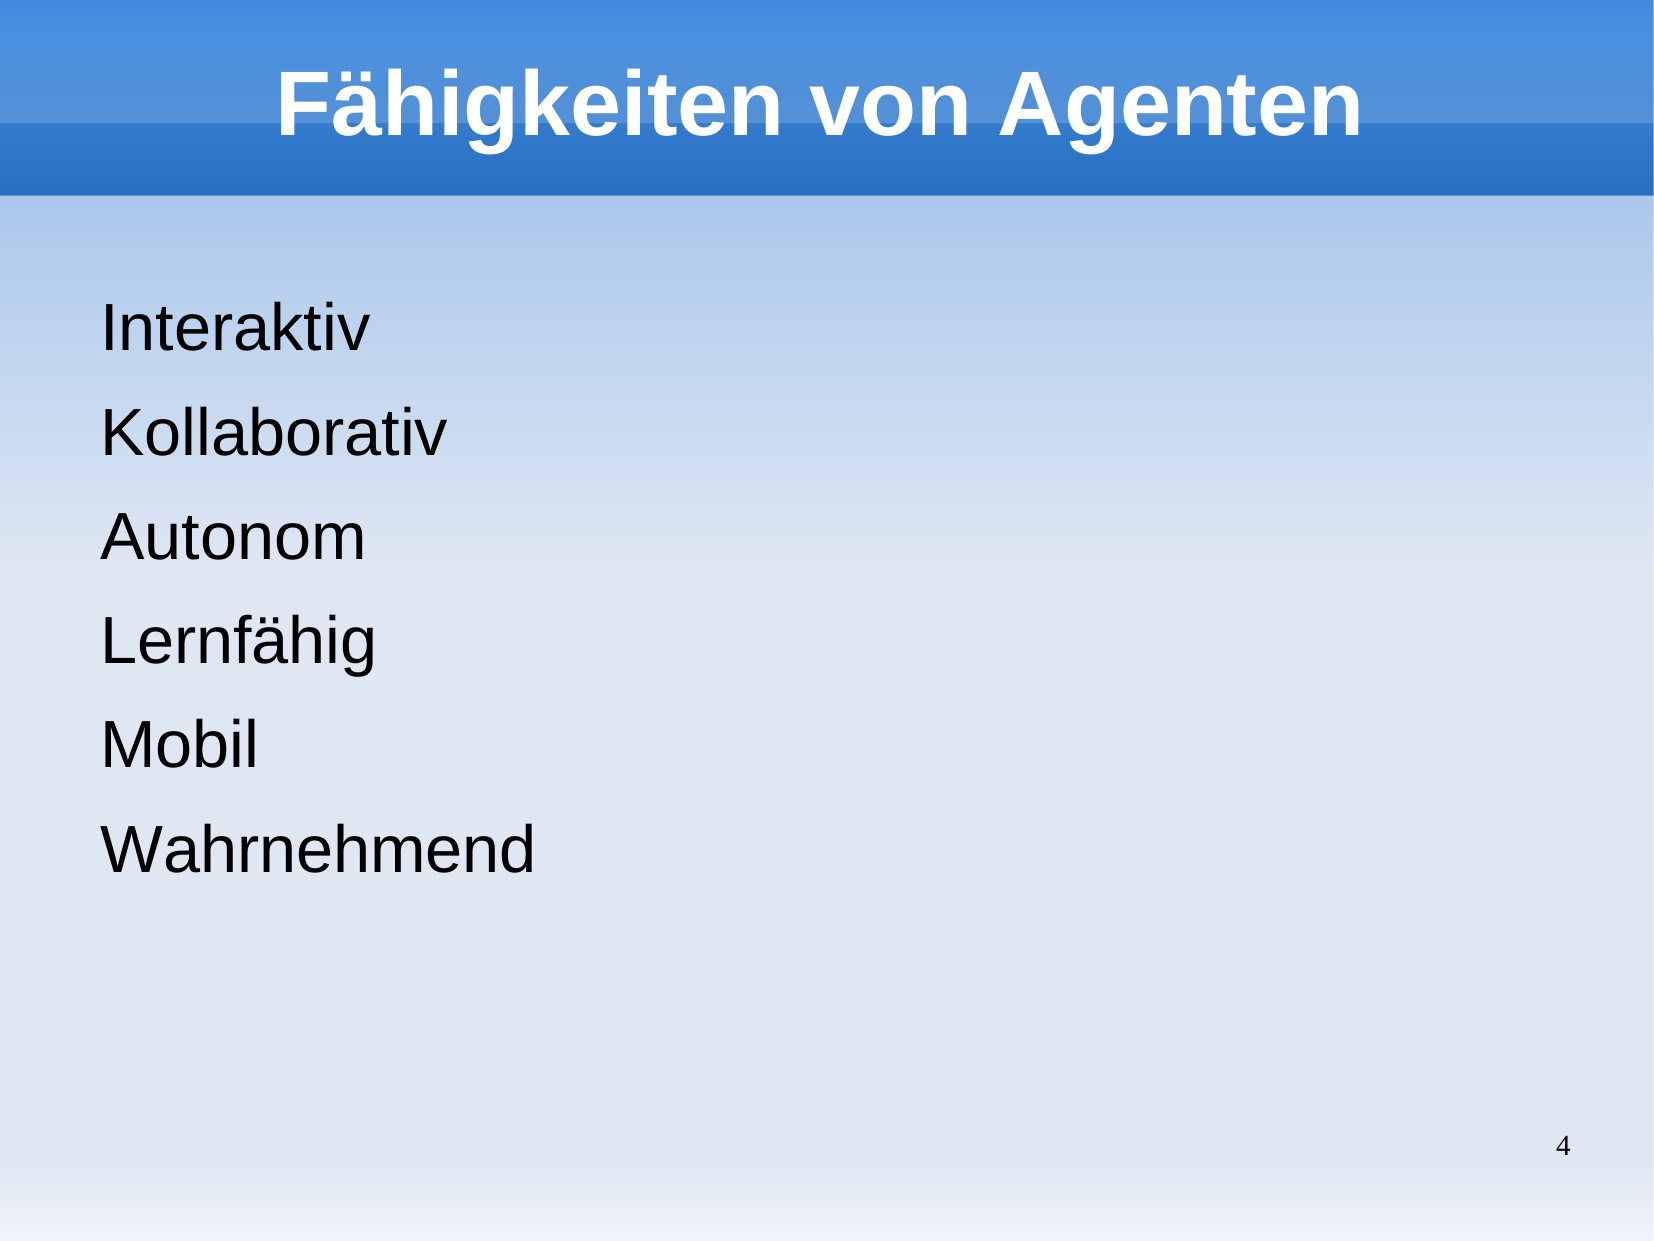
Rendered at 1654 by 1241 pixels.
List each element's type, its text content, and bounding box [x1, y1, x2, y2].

list Interaktiv Kollaborativ Autonom Lernfähig Mobil Wahrnehmend [82, 290, 1571, 1094]
picture [0, 0, 1654, 1241]
title Fähigkeiten von Agenten [76, 0, 1565, 208]
